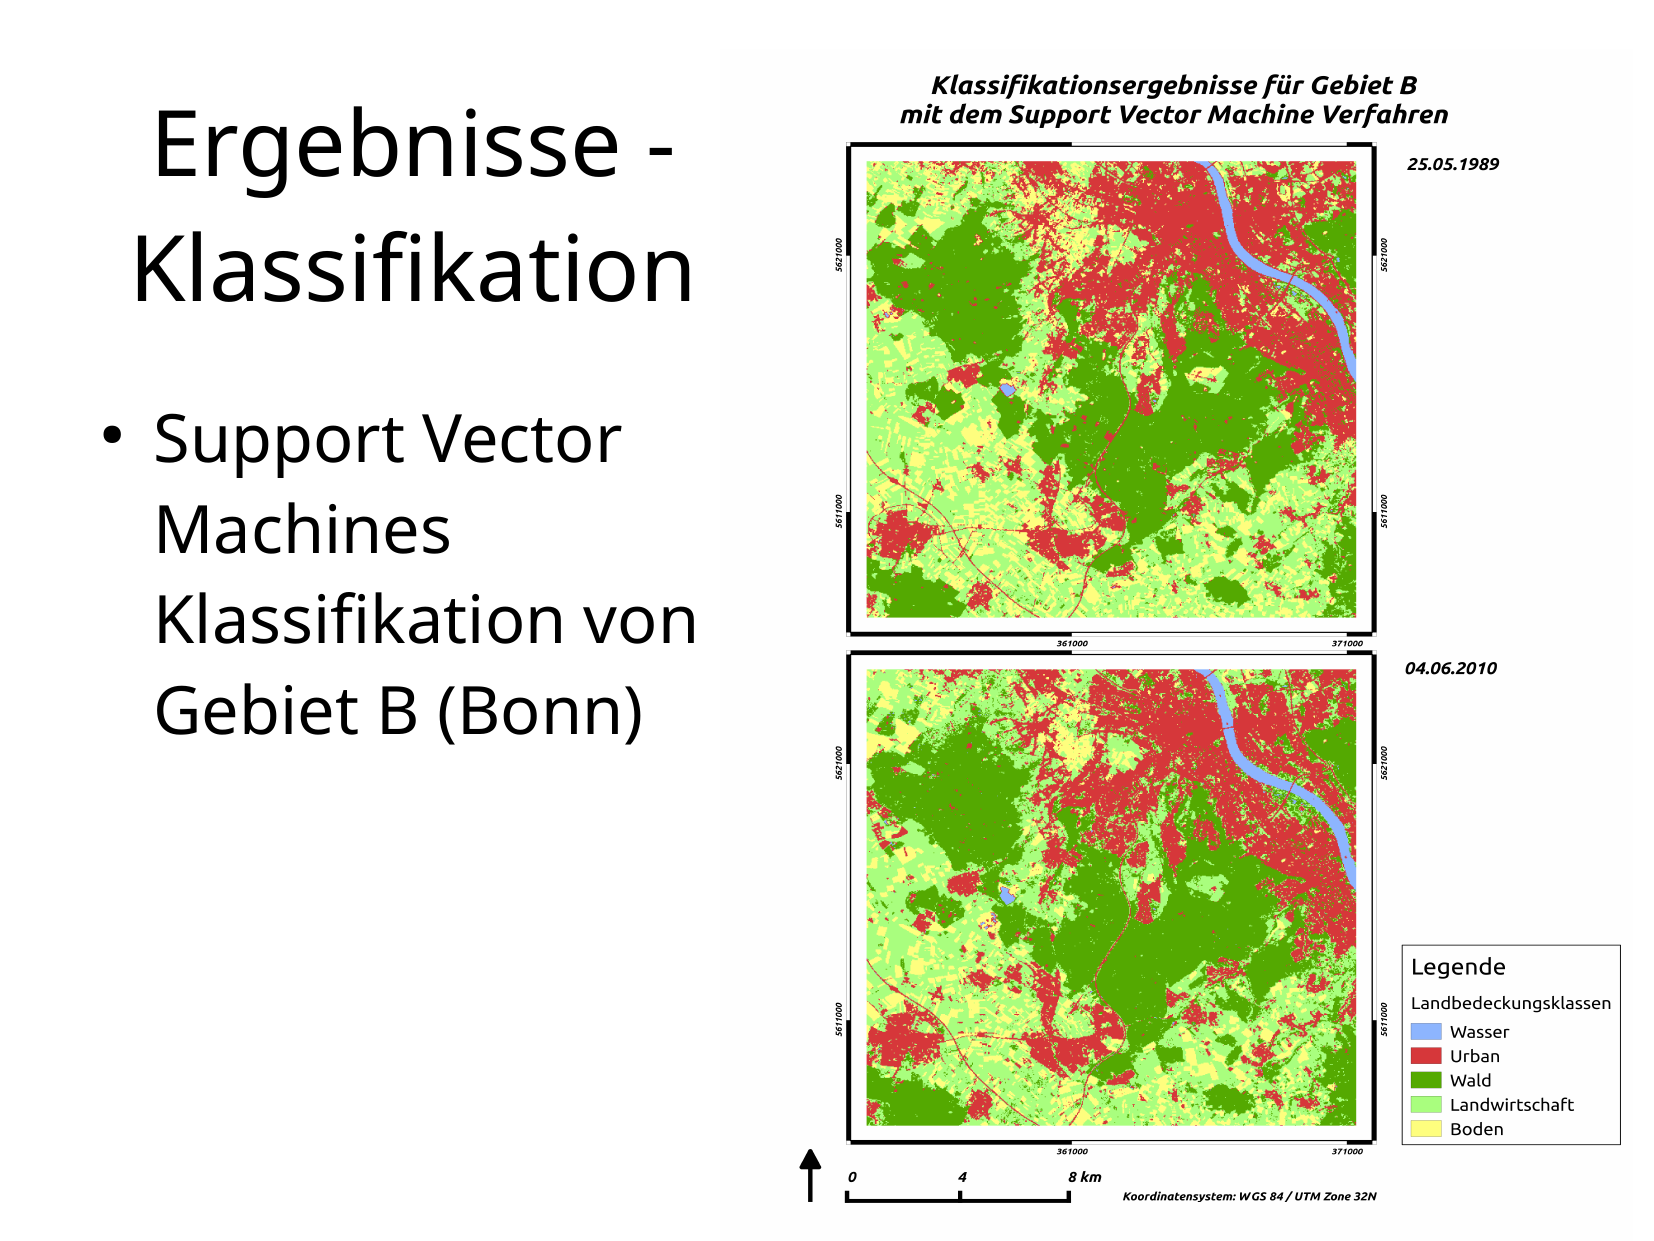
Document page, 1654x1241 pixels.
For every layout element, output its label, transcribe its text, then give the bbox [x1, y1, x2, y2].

list Support Vector Machines Klassifikation von Gebiet B (Bonn) [82, 391, 720, 1111]
picture [720, 49, 1633, 1241]
title Ergebnisse - Klassifikation [47, 100, 720, 307]
